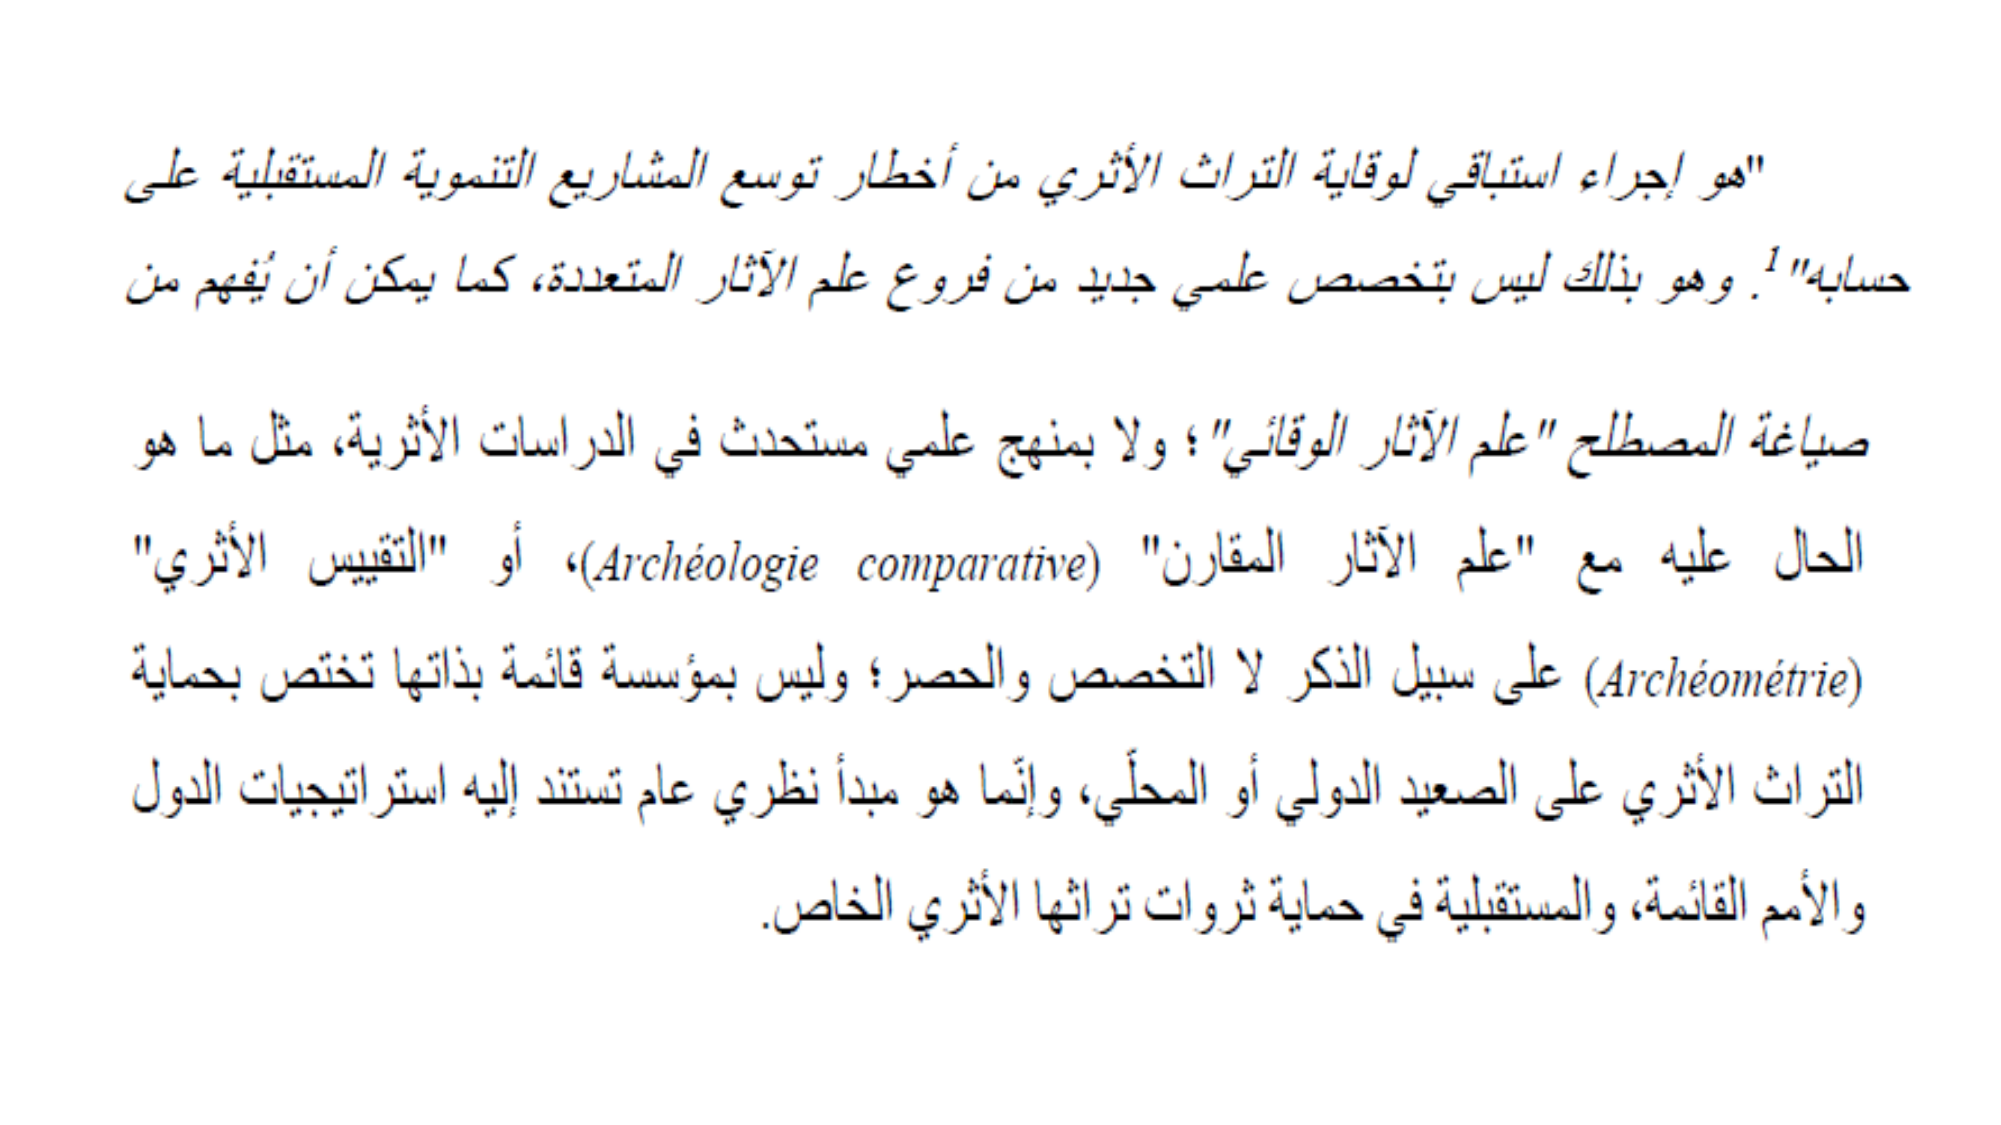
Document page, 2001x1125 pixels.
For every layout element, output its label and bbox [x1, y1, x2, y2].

picture [77, 118, 1948, 949]
